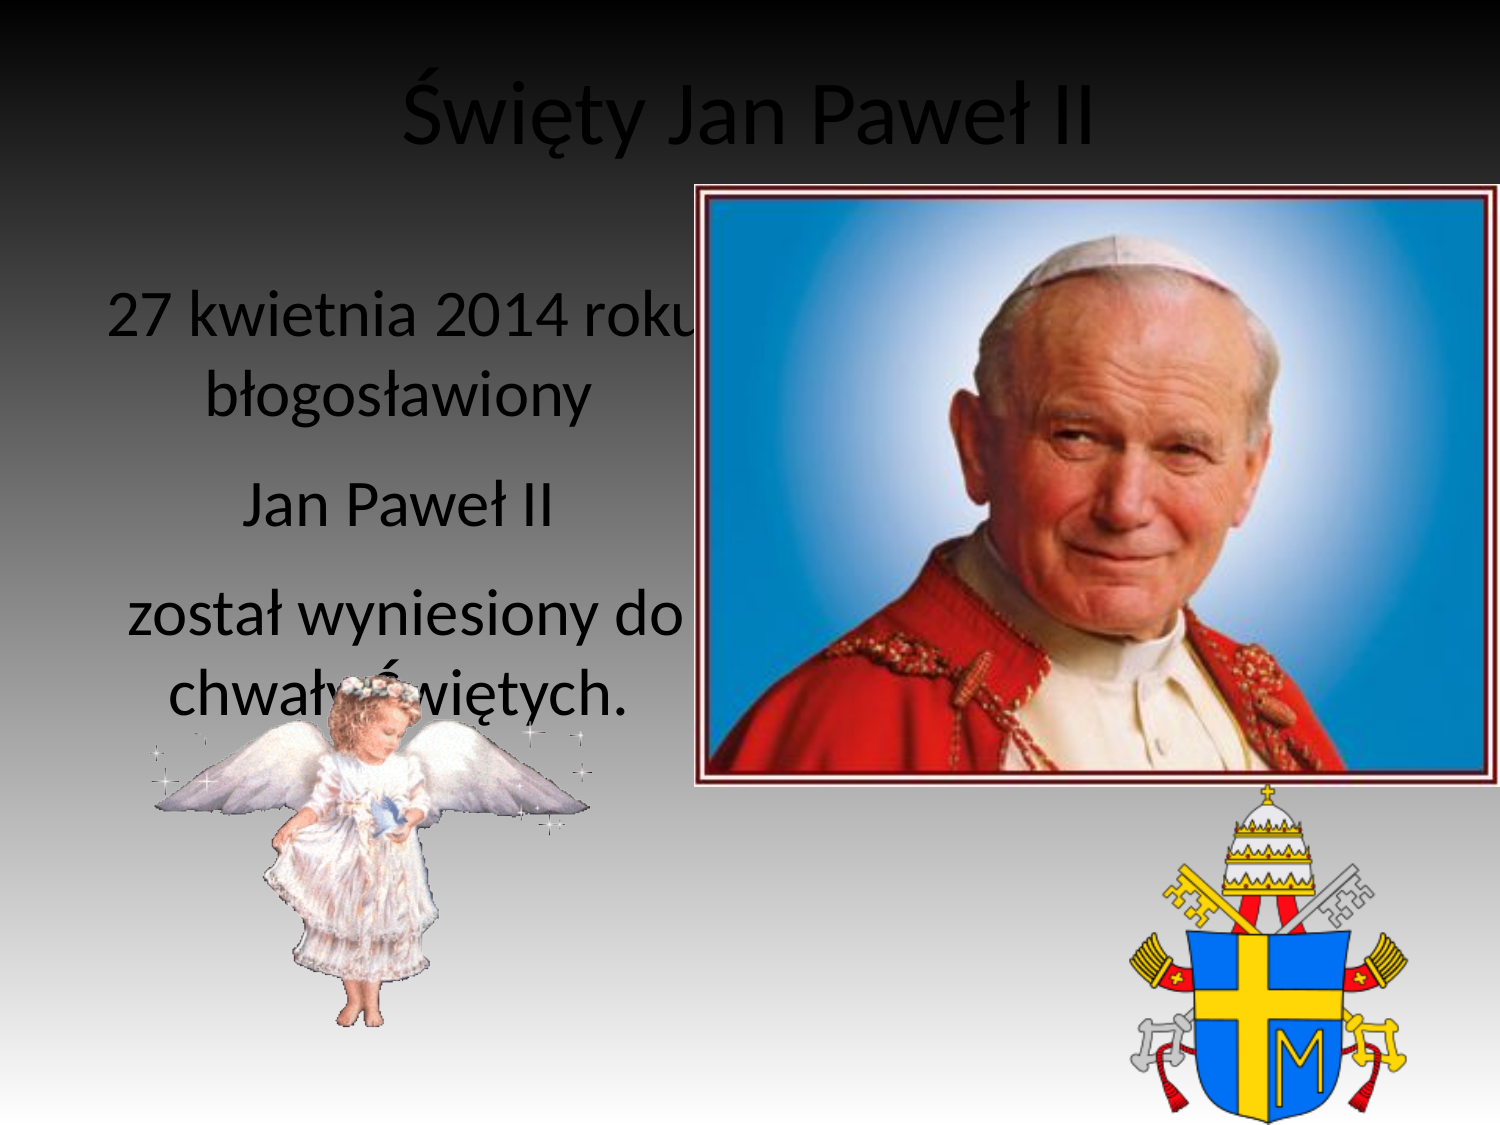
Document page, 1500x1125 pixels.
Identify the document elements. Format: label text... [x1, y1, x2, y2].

picture [147, 668, 592, 1032]
picture [694, 184, 1500, 1125]
list 27 kwietnia 2014 roku błogosławiony Jan Paweł II został wyniesiony do chwały Świętych. [75, 262, 738, 1005]
title Święty Jan Paweł II [75, 45, 1425, 233]
